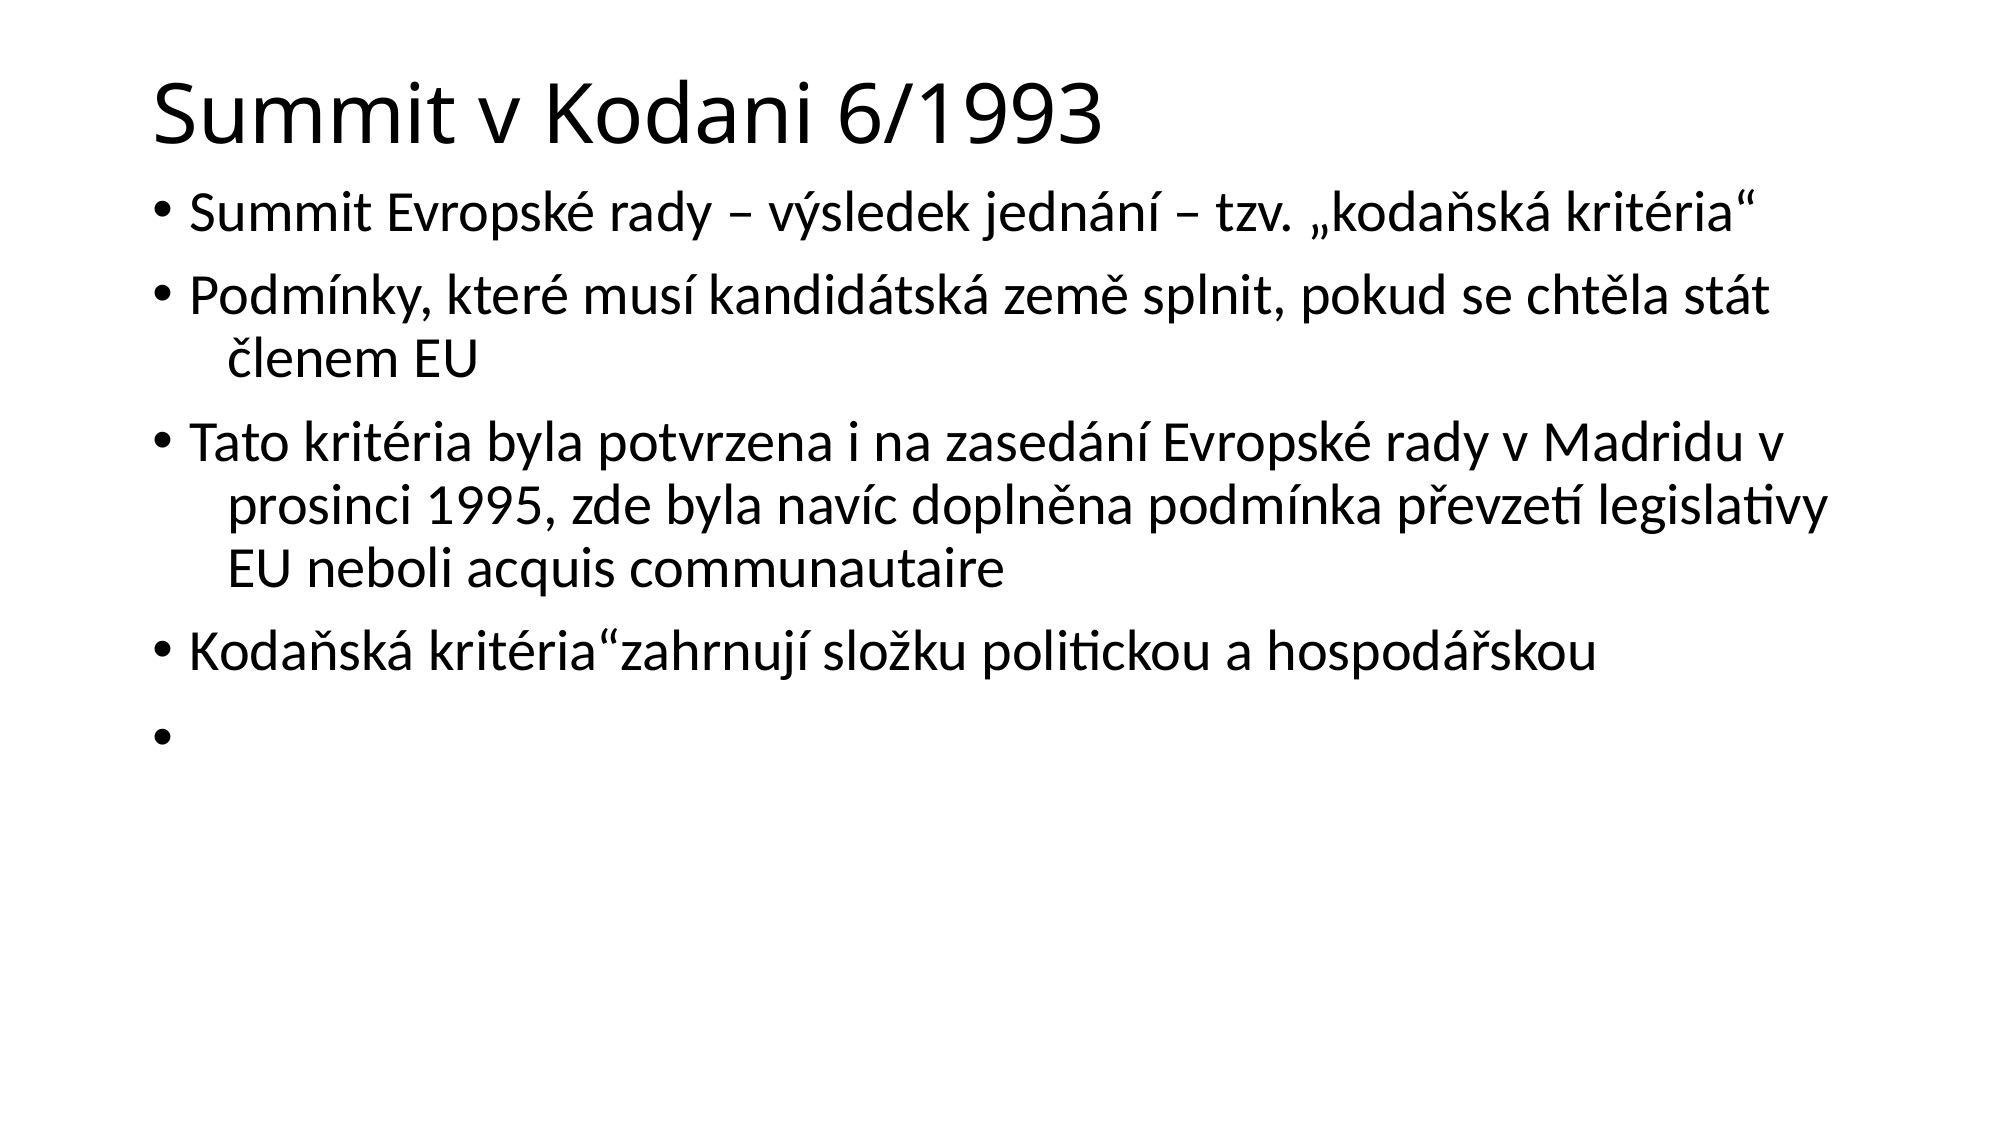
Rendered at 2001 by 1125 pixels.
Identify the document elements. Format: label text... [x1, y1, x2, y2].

list Summit Evropské rady – výsledek jednání – tzv. „kodaňská kritéria“ Podmínky, které musí kandidátská země splnit, pokud se chtěla stát členem EU Tato kritéria byla potvrzena i na zasedání Evropské rady v Madridu v prosinci 1995, zde byla navíc doplněna podmínka převzetí legislativy EU neboli acquis communautaire Kodaňská kritéria“zahrnují složku politickou a hospodářskou [137, 173, 1863, 1086]
title Summit v Kodani 6/1993 [137, 59, 1863, 173]
